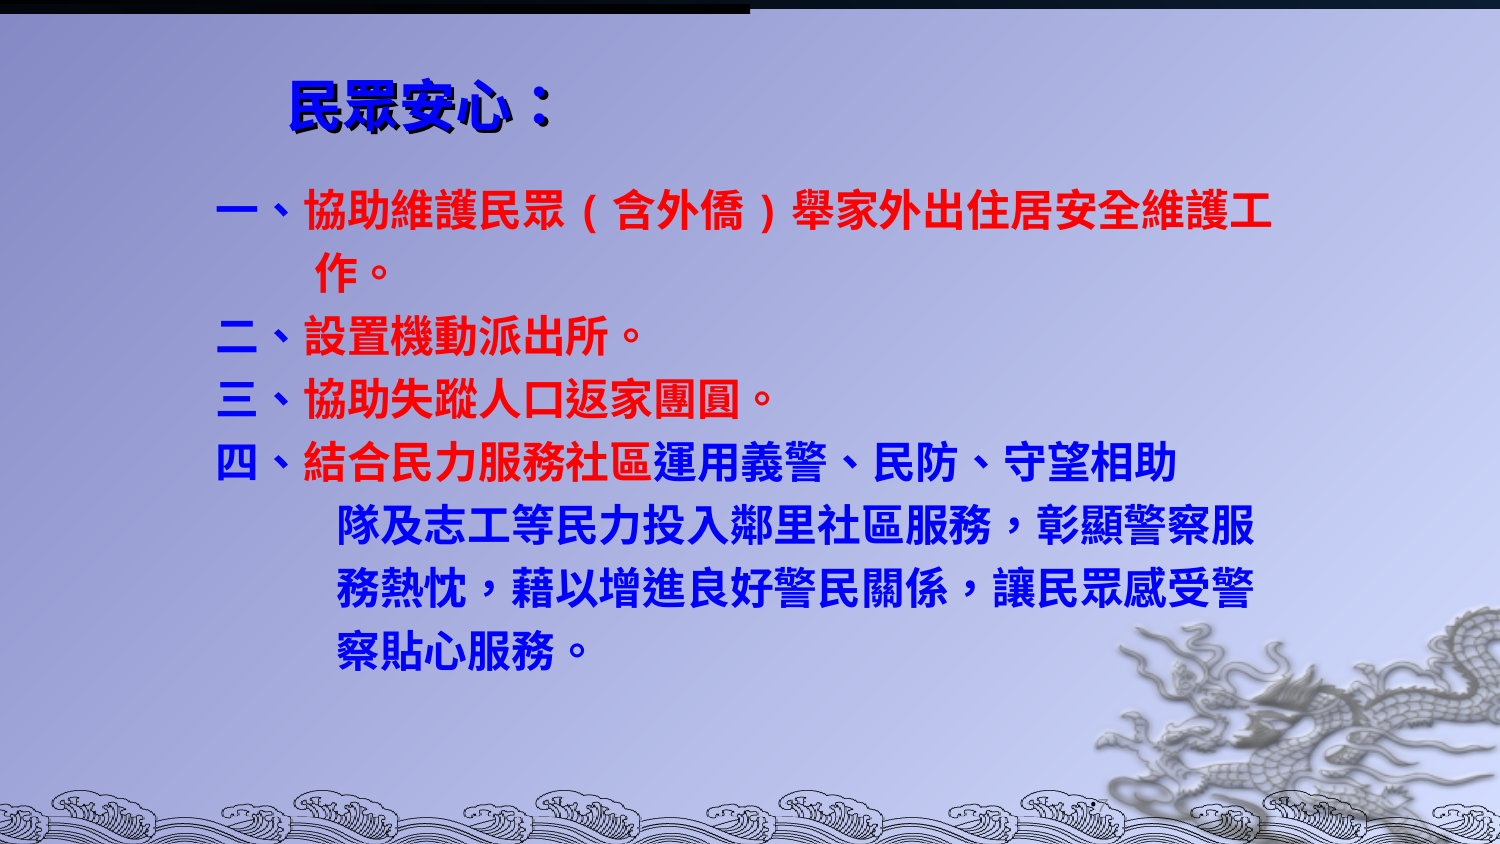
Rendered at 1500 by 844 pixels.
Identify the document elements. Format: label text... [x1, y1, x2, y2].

text_box 民眾安心： [272, 70, 1211, 146]
text_box 7 [1074, 782, 1426, 827]
text_box 一、協助維護民眾(含外僑)舉家外出住居安全維護工 作。 二、設置機動派出所。 三、協助失蹤人口返家團圓。 四、結合民力服務社區運用義警、民防、守望相助 隊及志工等民力投入鄰里社區服務，彰顯警察服 務熱忱，藉以增進良好警民關係，讓民眾感受警 察貼心服務。 [200, 165, 1295, 753]
